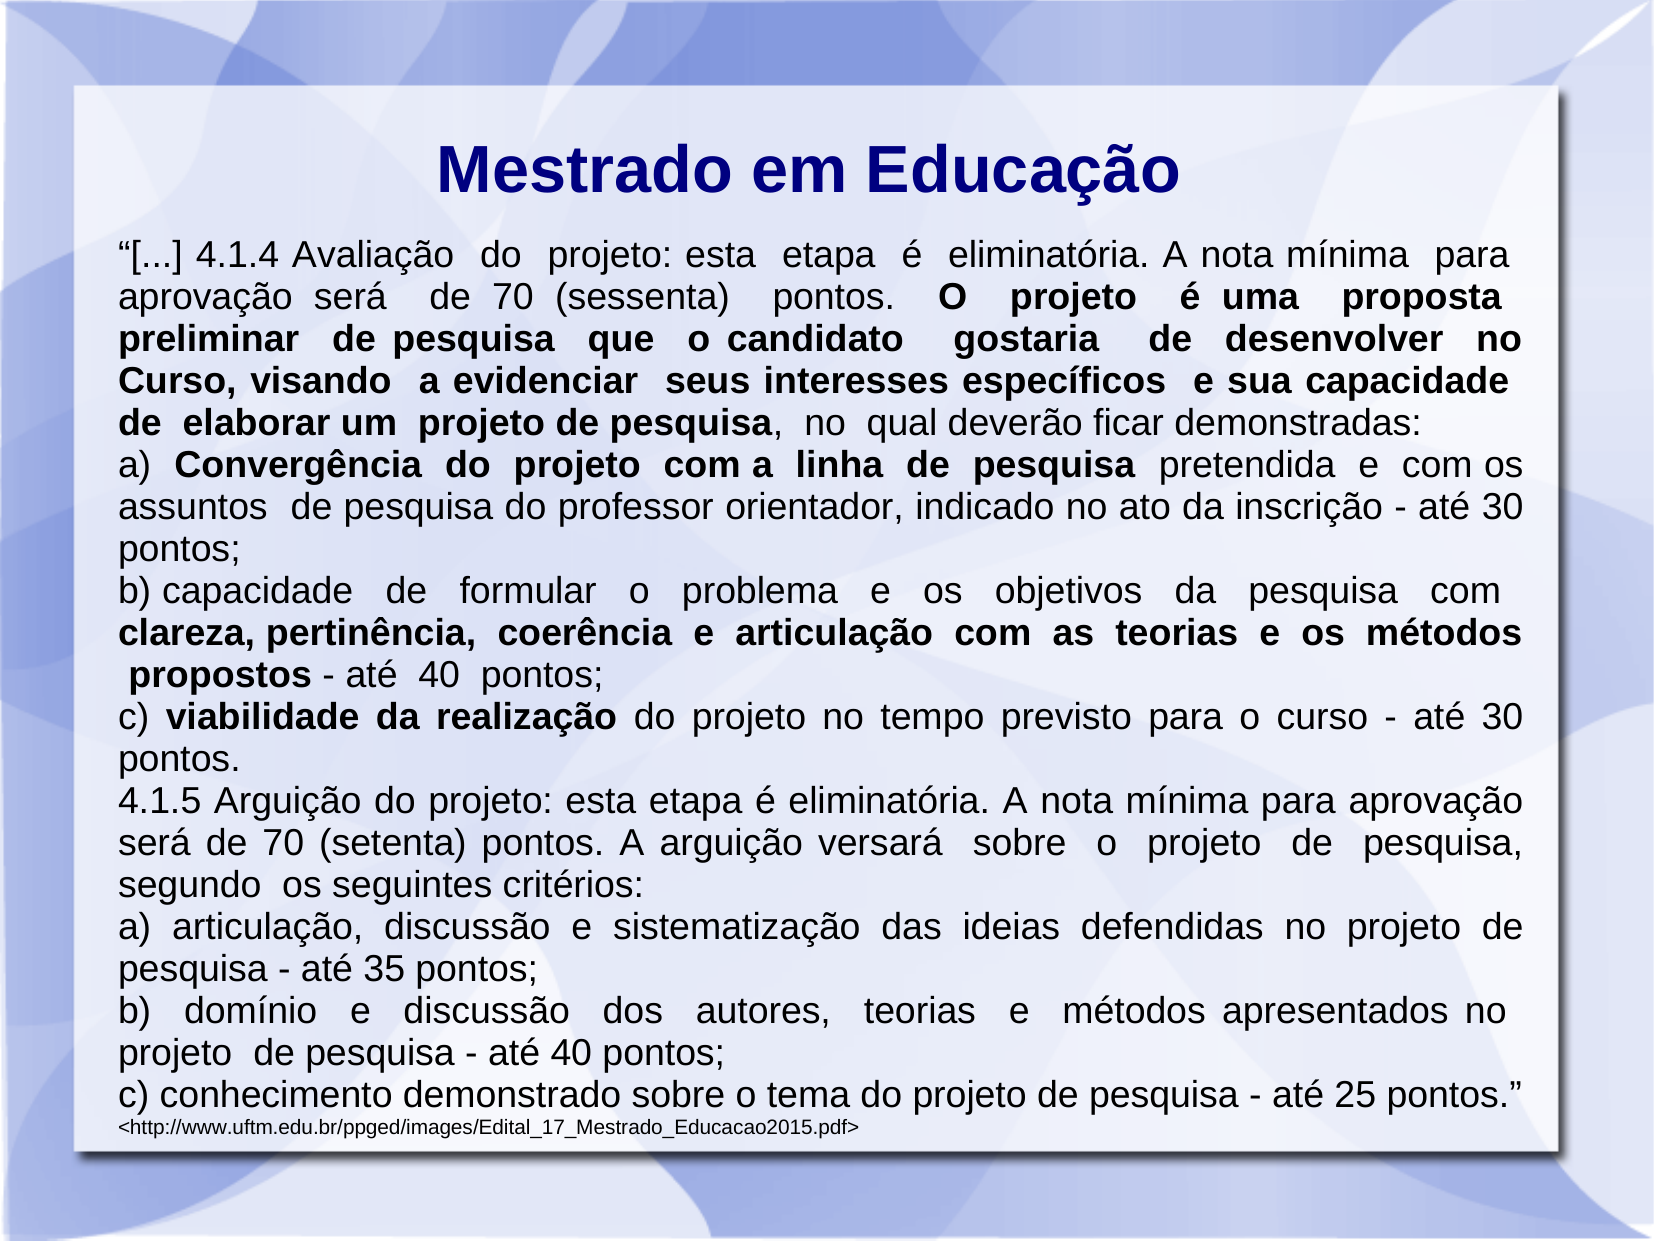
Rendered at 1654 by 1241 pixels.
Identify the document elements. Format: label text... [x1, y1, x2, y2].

list “[...] 4.1.4 Avaliação do projeto: esta etapa é eliminatória. A nota mínima para aprovação será de 70 (sessenta) pontos. O projeto é uma proposta preliminar de pesquisa que o candidato gostaria de desenvolver no Curso, visando a evidenciar seus interesses específicos e sua capacidade de elaborar um projeto de pesquisa, no qual deverão ficar demonstradas: a) Convergência do projeto com a linha de pesquisa pretendida e com os assuntos de pesquisa do professor orientador, indicado no ato da inscrição - até 30 pontos; b) capacidade de formular o problema e os objetivos da pesquisa com clareza, pertinência, coerência e articulação com as teorias e os métodos propostos - até 40 pontos; c) viabilidade da realização do projeto no tempo previsto para o curso - até 30 pontos. 4.1.5 Arguição do projeto: esta etapa é eliminatória. A nota mínima para aprovação será de 70 (setenta) pontos. A arguição versará sobre o projeto de pesquisa, segundo os seguintes critérios: a) articulação, discussão e sistematização das ideias defendidas no projeto de pesquisa - até 35 pontos; b) domínio e discussão dos autores, teorias e métodos apresentados no projeto de pesquisa - até 40 pontos; c) conhecimento demonstrado sobre o tema do projeto de pesquisa - até 25 pontos.” <http://www.uftm.edu.br/ppged/images/Edital_17_Mestrado_Educacao2015.pdf> [118, 233, 1524, 1139]
picture [0, 0, 1654, 1241]
title Mestrado em Educação [82, 90, 1536, 249]
